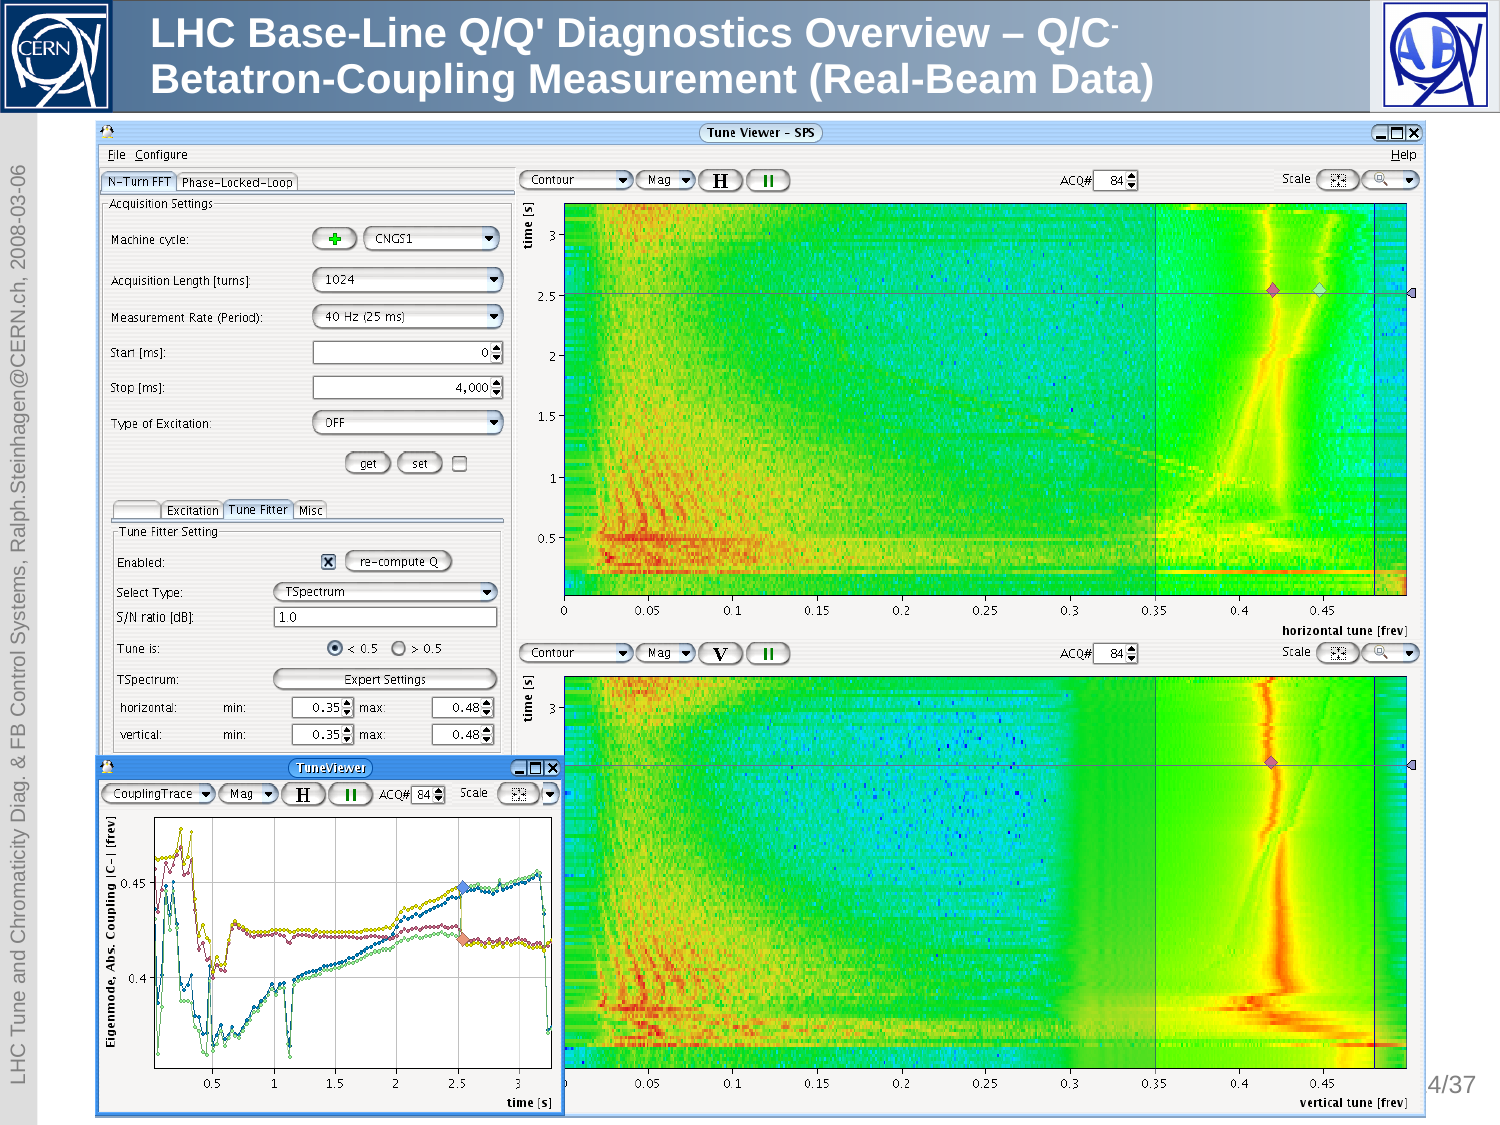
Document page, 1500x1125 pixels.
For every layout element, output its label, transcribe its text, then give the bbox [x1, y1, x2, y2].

picture [95, 120, 1426, 1118]
title LHC Base-Line Q/Q' Diagnostics Overview – Q/C- Betatron-Coupling Measurement (Real-Beam Data) [150, 2, 1347, 111]
picture [0, 0, 113, 113]
picture [1382, 1, 1489, 108]
